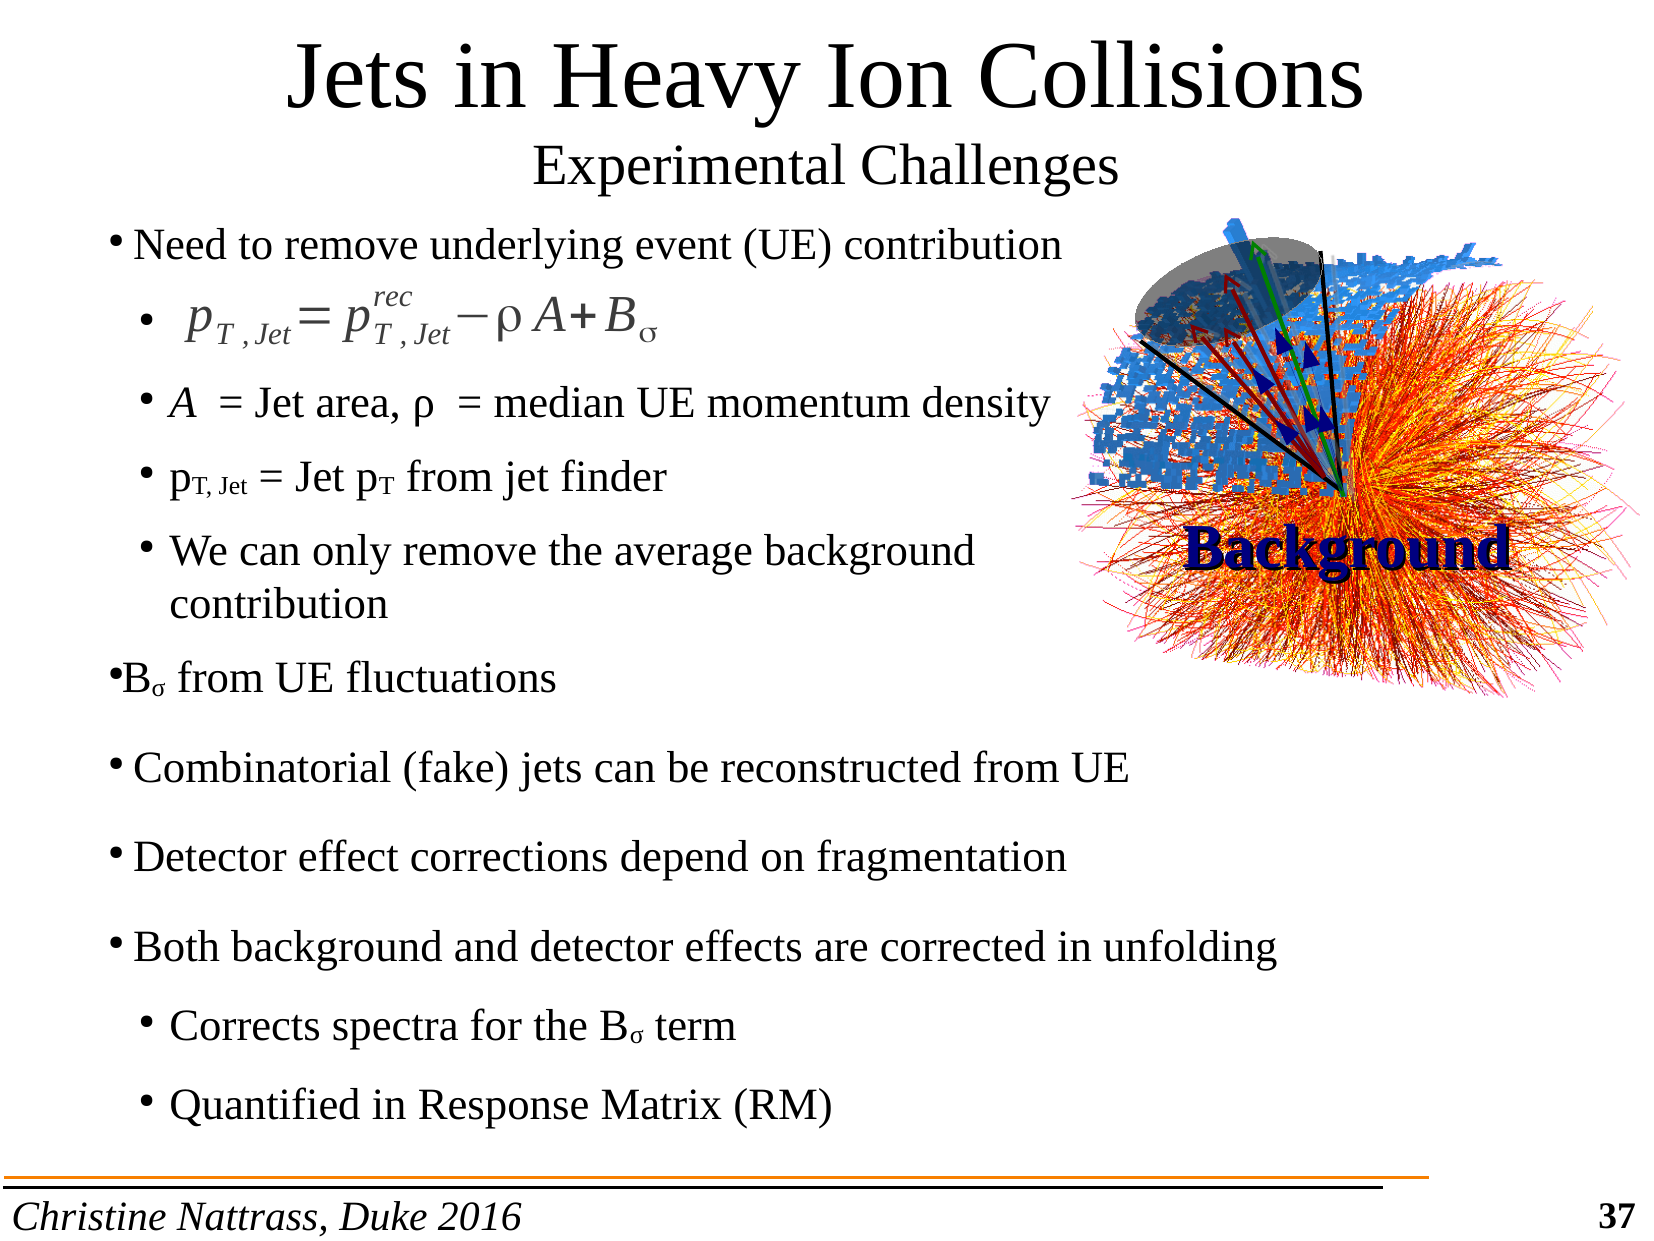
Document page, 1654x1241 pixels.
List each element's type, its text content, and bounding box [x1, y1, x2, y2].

text_box Background [1167, 504, 1543, 589]
text_box [1228, 334, 1235, 340]
chart [173, 278, 665, 351]
picture [1052, 203, 1653, 718]
text_box [1135, 237, 1323, 347]
title Jets in Heavy Ion Collisions Experimental Challenges [99, 23, 1554, 204]
list Need to remove underlying event (UE) contribution A = Jet area, ρ = median UE momentum density pT, Jet = Jet pT from jet finder We can only remove the average background contribution Bσ from UE fluctuations Combinatorial (fake) jets can be reconstructed from UE Detector effect corrections depend on fragmentation Both background and detector effects are corrected in unfolding Corrects spectra for the Bσ term Quantified in Response Matrix (RM) [93, 207, 1647, 1146]
